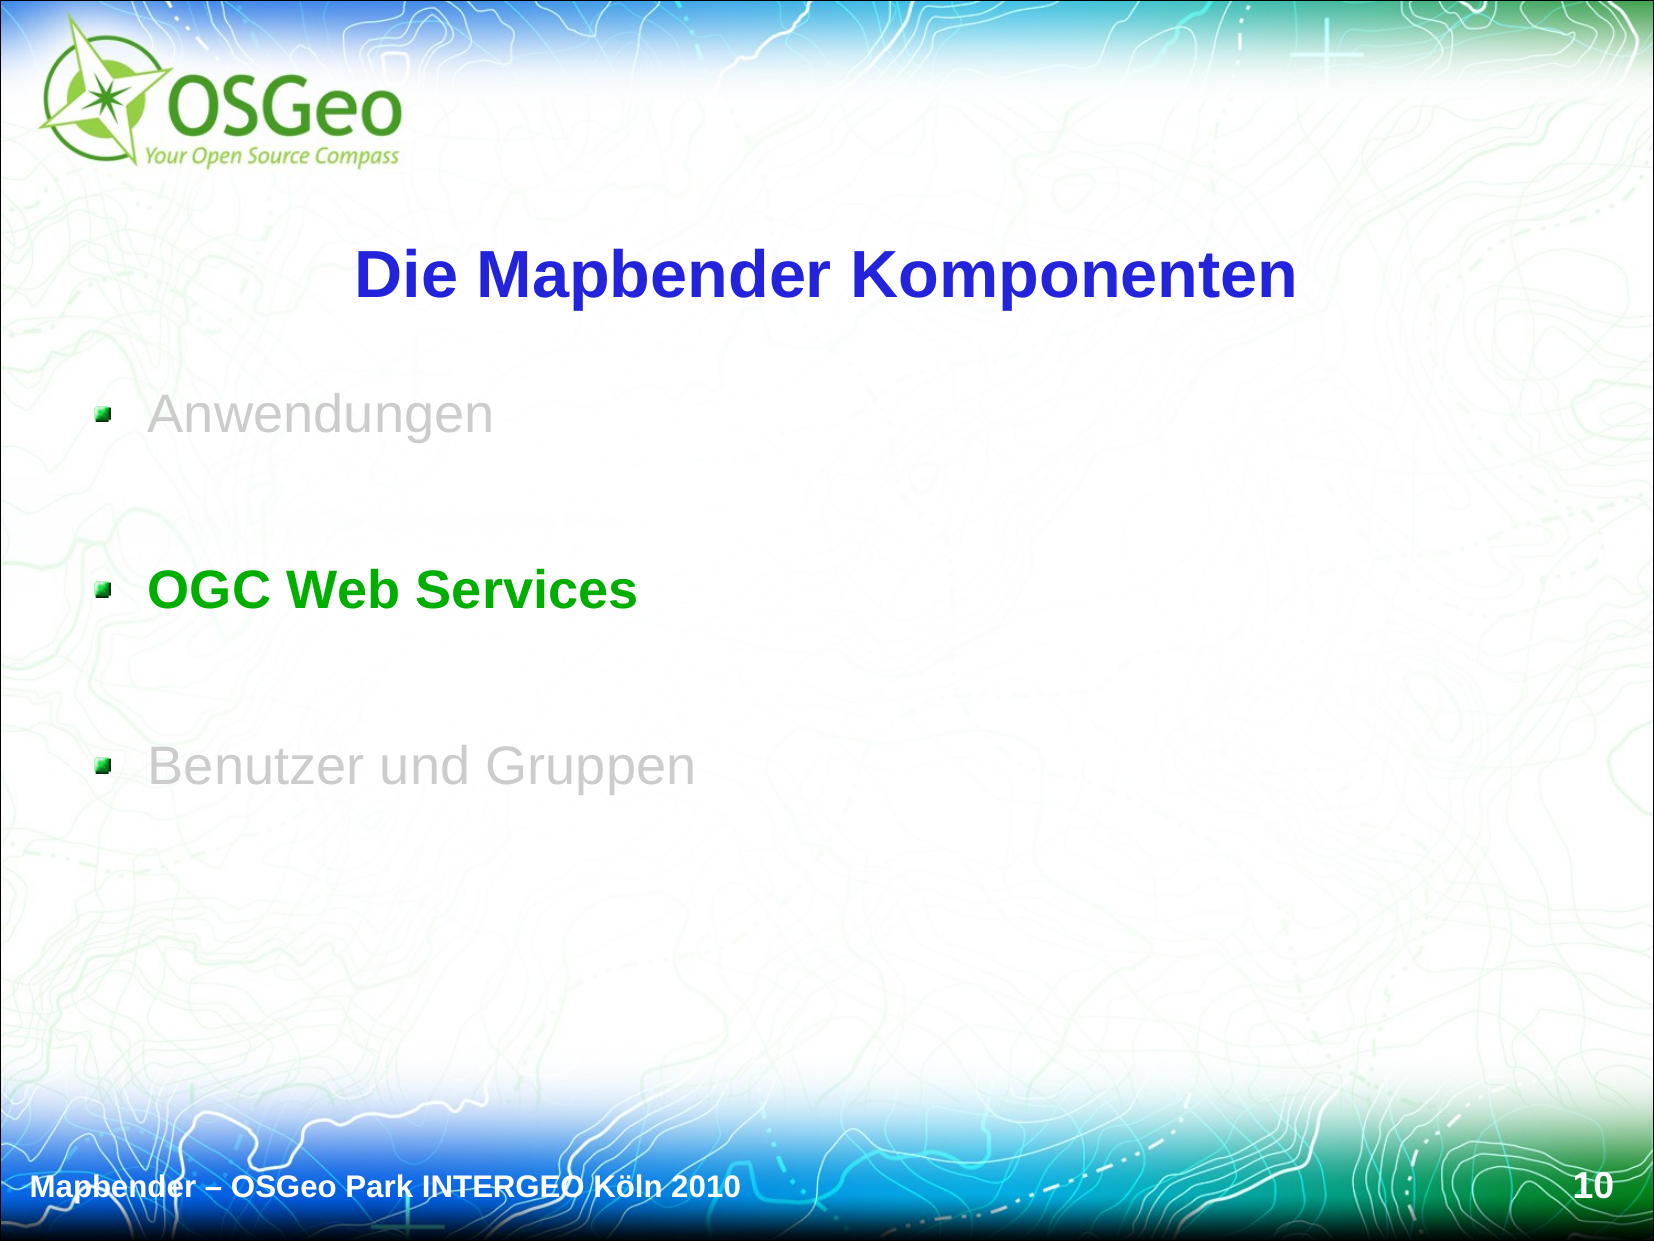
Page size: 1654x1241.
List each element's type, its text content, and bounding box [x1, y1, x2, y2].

list Anwendungen OGC Web Services Benutzer und Gruppen [76, 383, 1565, 1188]
title Die Mapbender Komponenten [82, 208, 1571, 342]
picture [1, 1, 1653, 1240]
